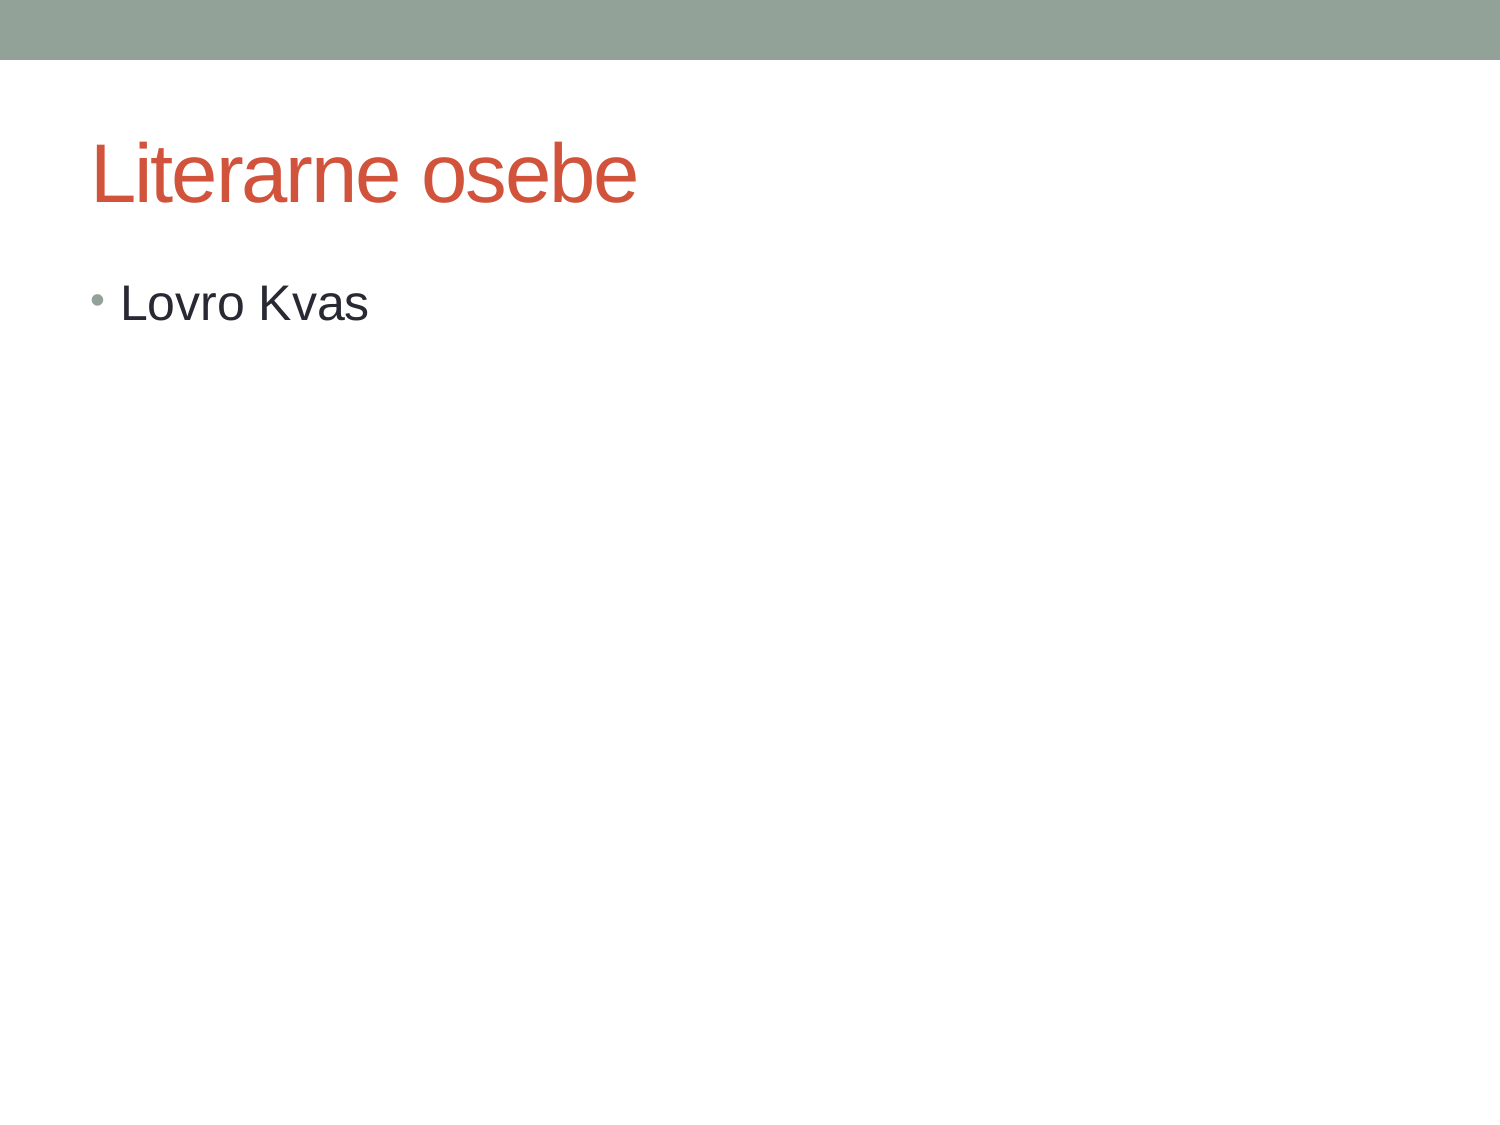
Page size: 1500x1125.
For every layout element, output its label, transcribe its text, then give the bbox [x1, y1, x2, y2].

list Lovro Kvas [75, 262, 1425, 1063]
title Literarne osebe [75, 87, 1425, 250]
